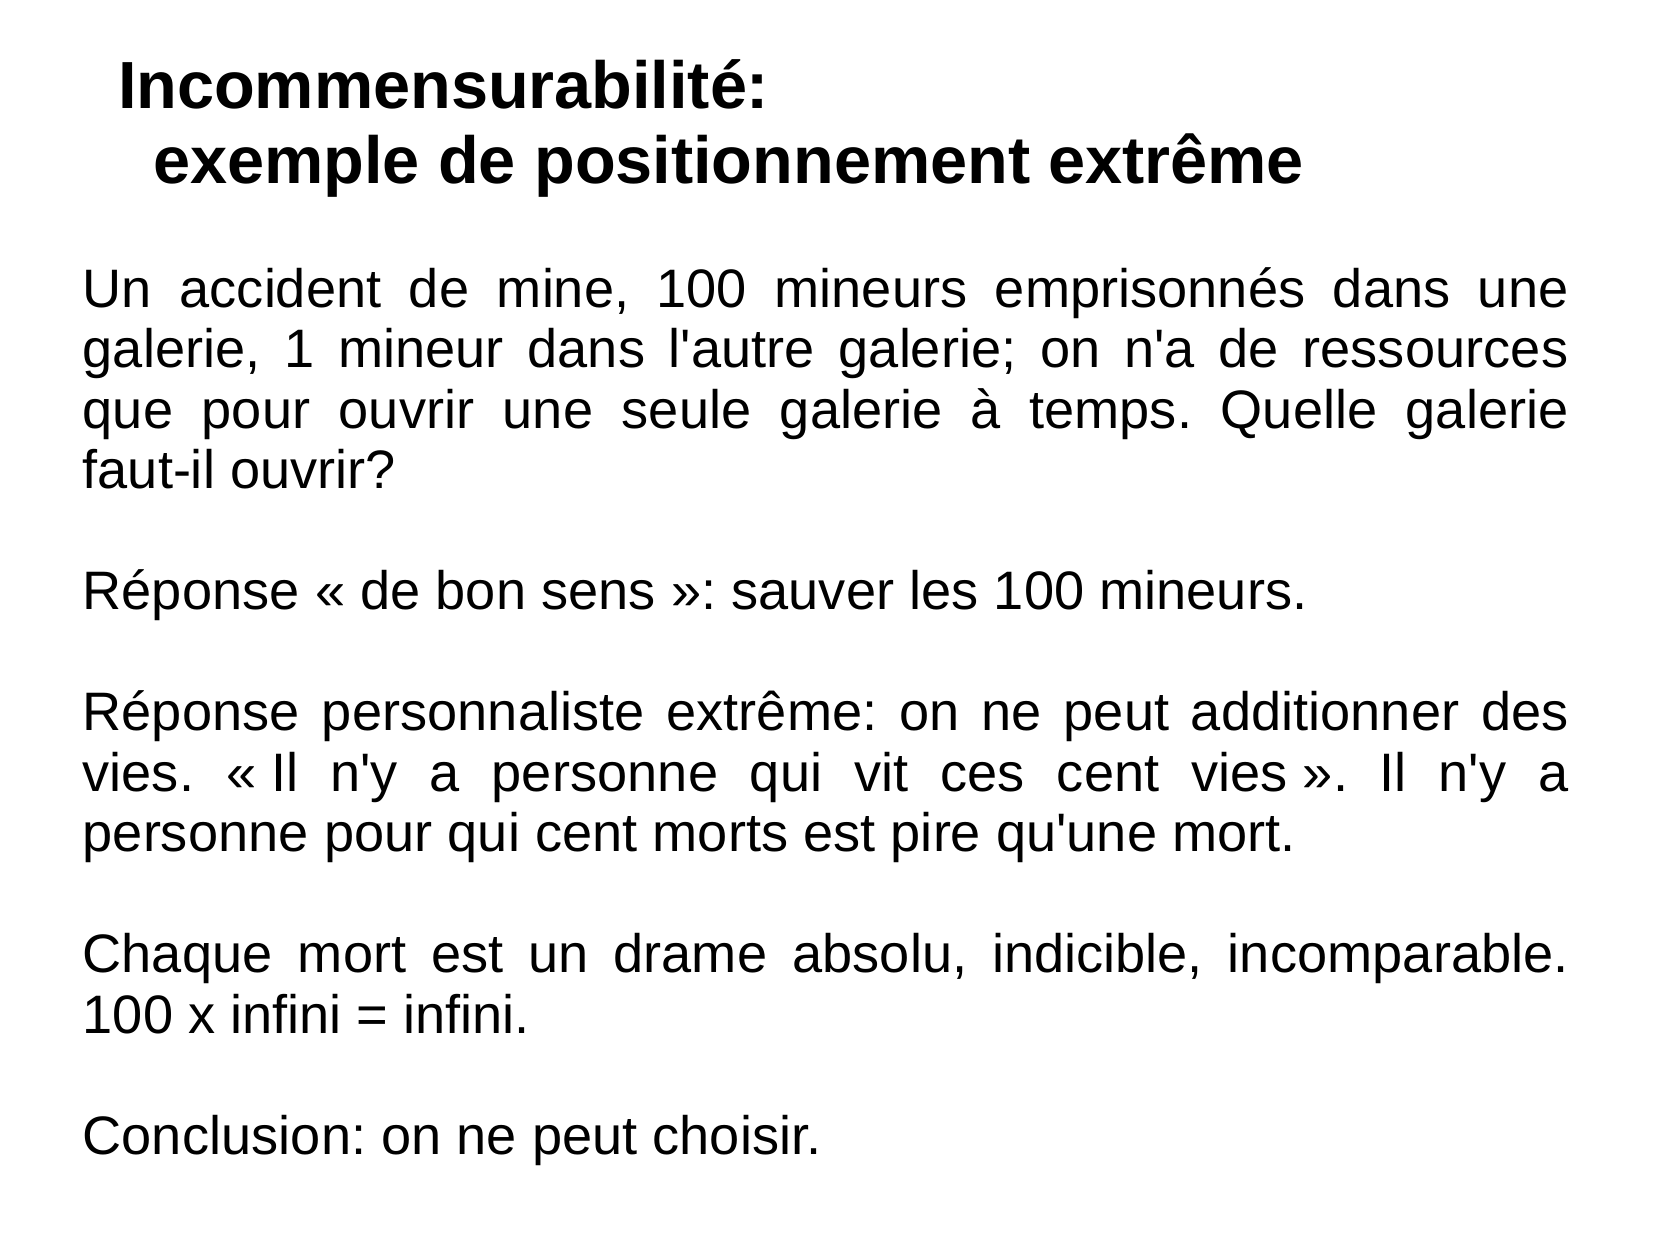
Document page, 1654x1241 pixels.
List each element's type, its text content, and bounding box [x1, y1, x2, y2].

subtitle Incommensurabilité: exemple de positionnement extrême Un accident de mine, 100 mineurs emprisonnés dans une galerie, 1 mineur dans l'autre galerie; on n'a de ressources que pour ouvrir une seule galerie à temps. Quelle galerie faut-il ouvrir? Réponse « de bon sens »: sauver les 100 mineurs. Réponse personnaliste extrême: on ne peut additionner des vies. « Il n'y a personne qui vit ces cent vies ». Il n'y a personne pour qui cent morts est pire qu'une mort. Chaque mort est un drame absolu, indicible, incomparable. 100 x infini = infini. Conclusion: on ne peut choisir. [82, 47, 1571, 1166]
